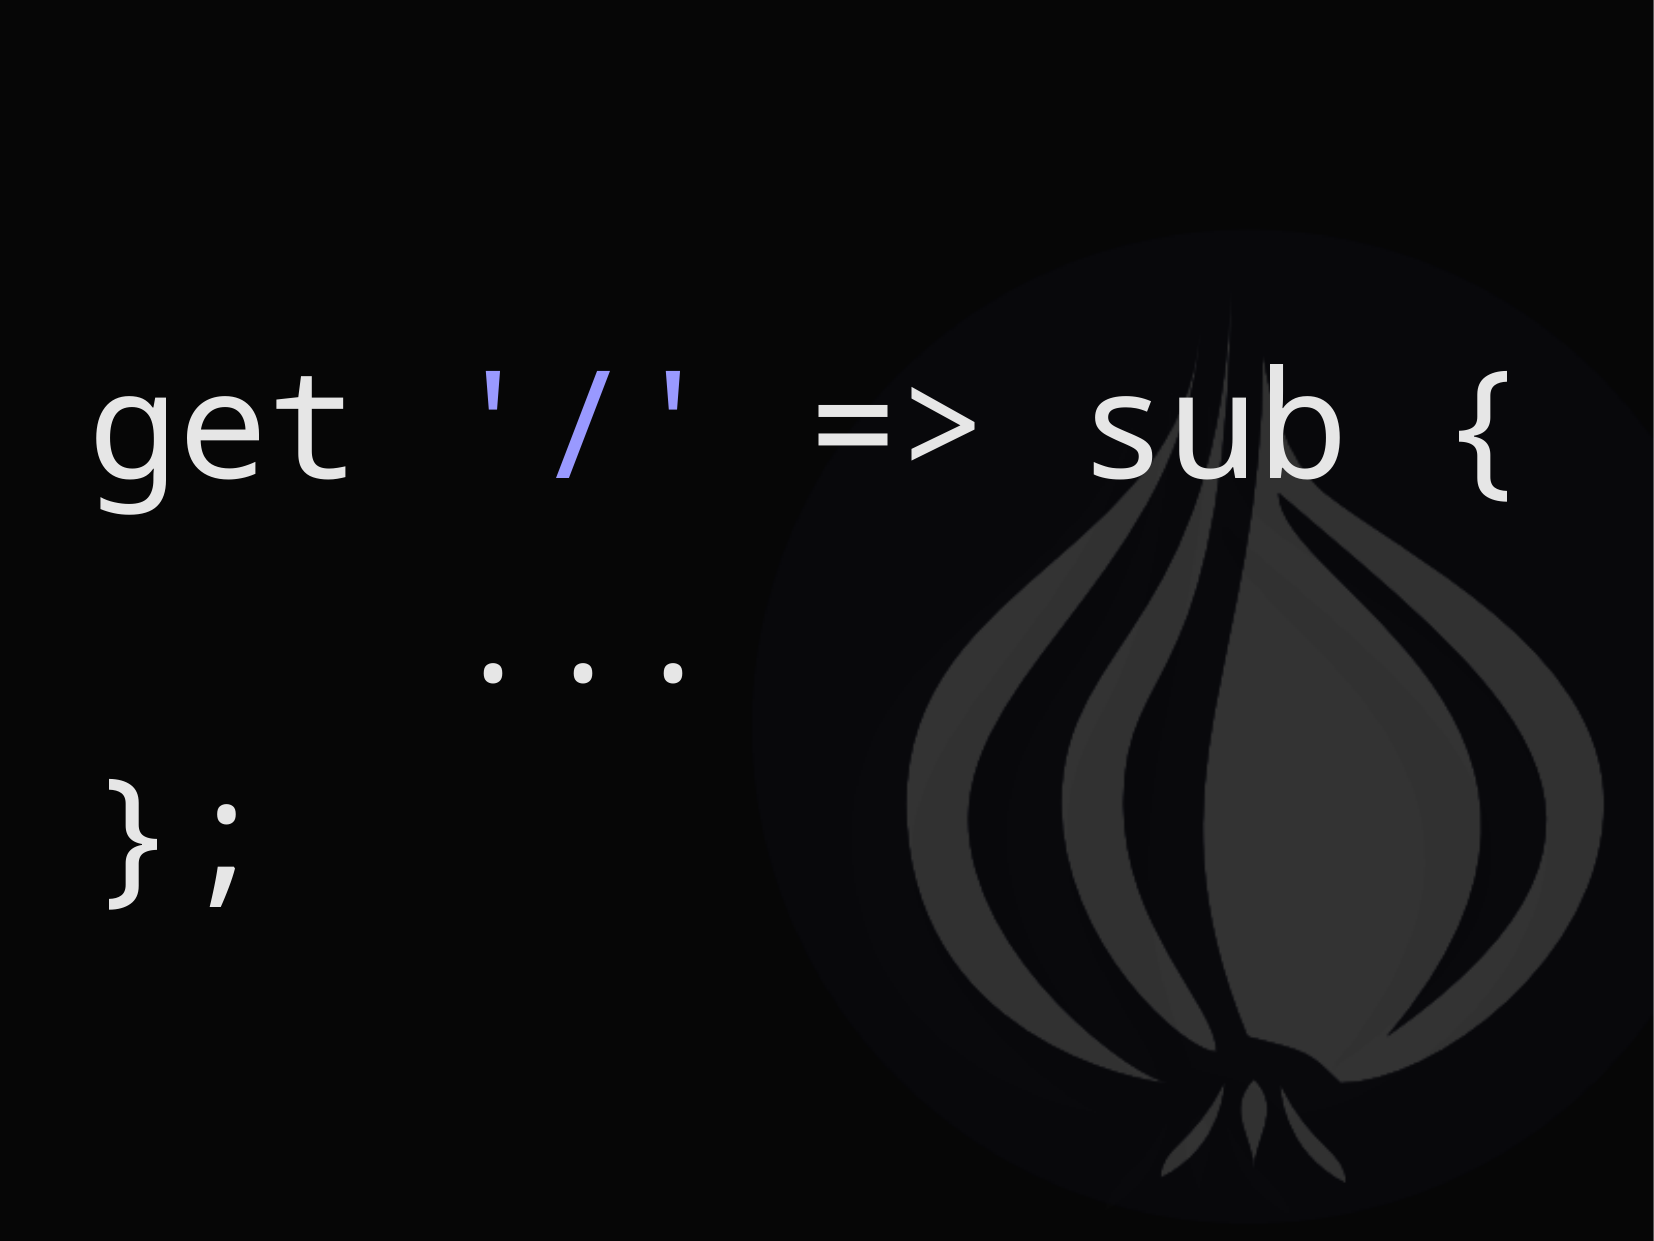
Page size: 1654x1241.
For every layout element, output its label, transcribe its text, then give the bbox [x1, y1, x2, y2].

subtitle get '/' => sub { ... }; [88, 214, 1577, 1034]
picture [0, 0, 1654, 1241]
